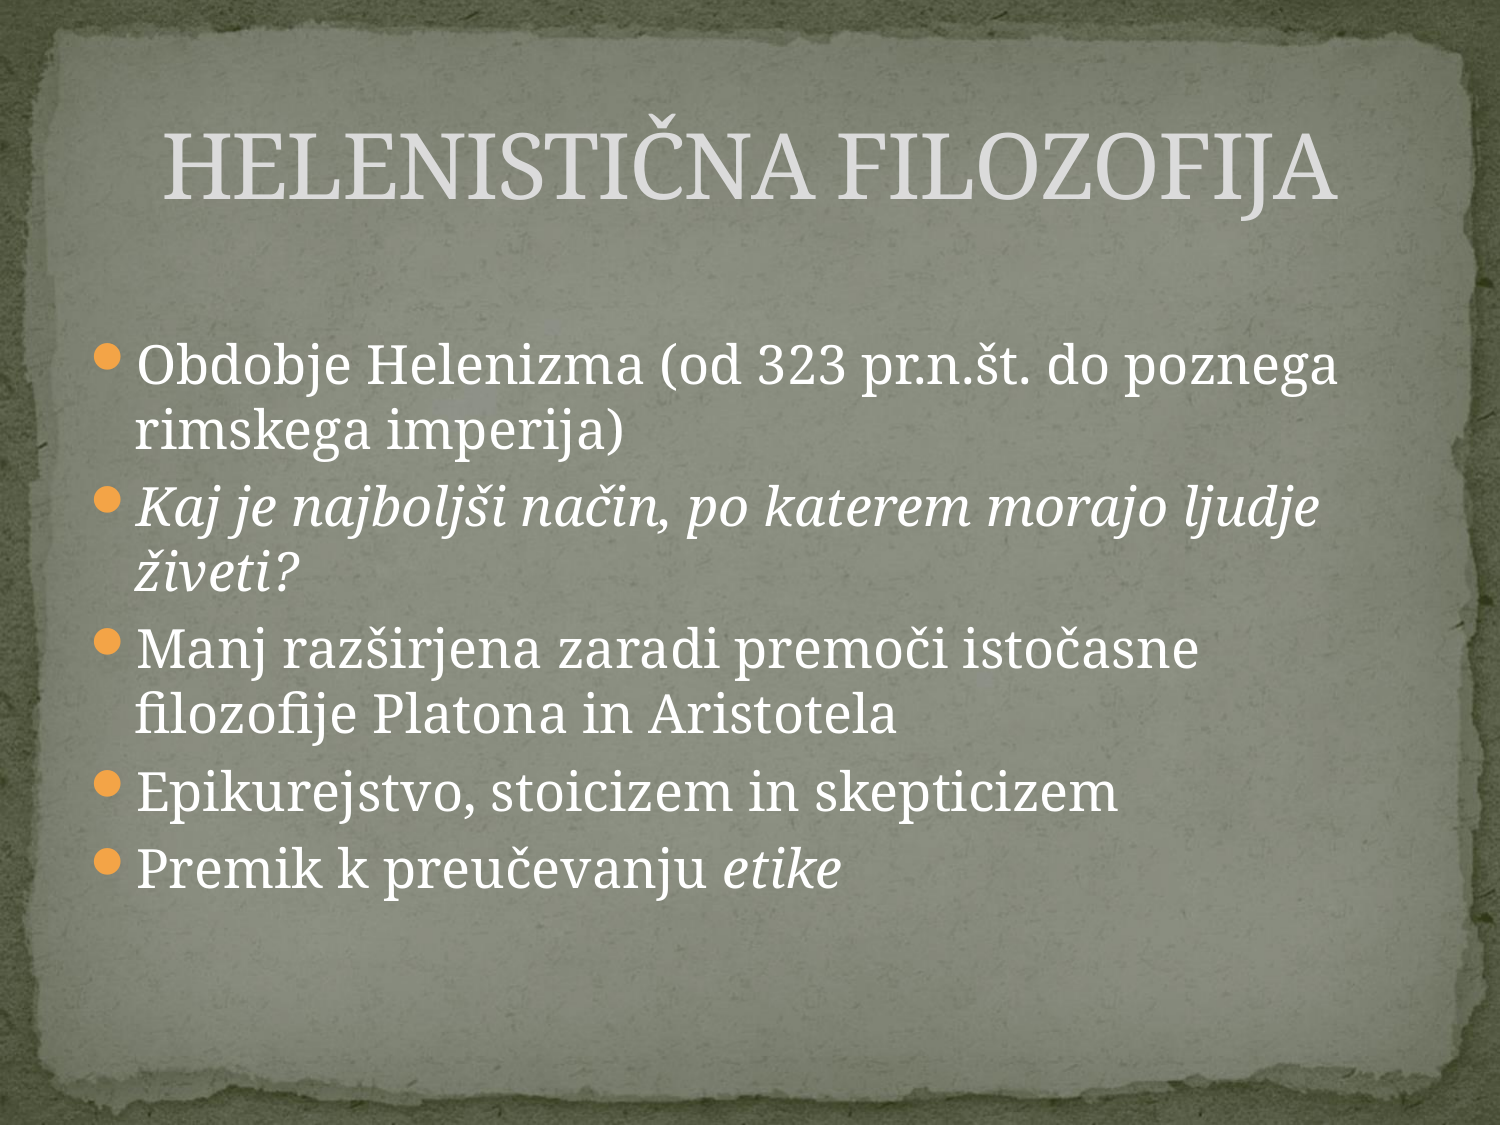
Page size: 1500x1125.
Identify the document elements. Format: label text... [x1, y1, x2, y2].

list Obdobje Helenizma (od 323 pr.n.št. do poznega rimskega imperija) Kaj je najboljši način, po katerem morajo ljudje živeti? Manj razširjena zaradi premoči istočasne filozofije Platona in Aristotela Epikurejstvo, stoicizem in skepticizem Premik k preučevanju etike [75, 249, 1425, 1000]
title HELENISTIČNA FILOZOFIJA [75, 24, 1425, 225]
picture [0, 0, 1500, 1125]
